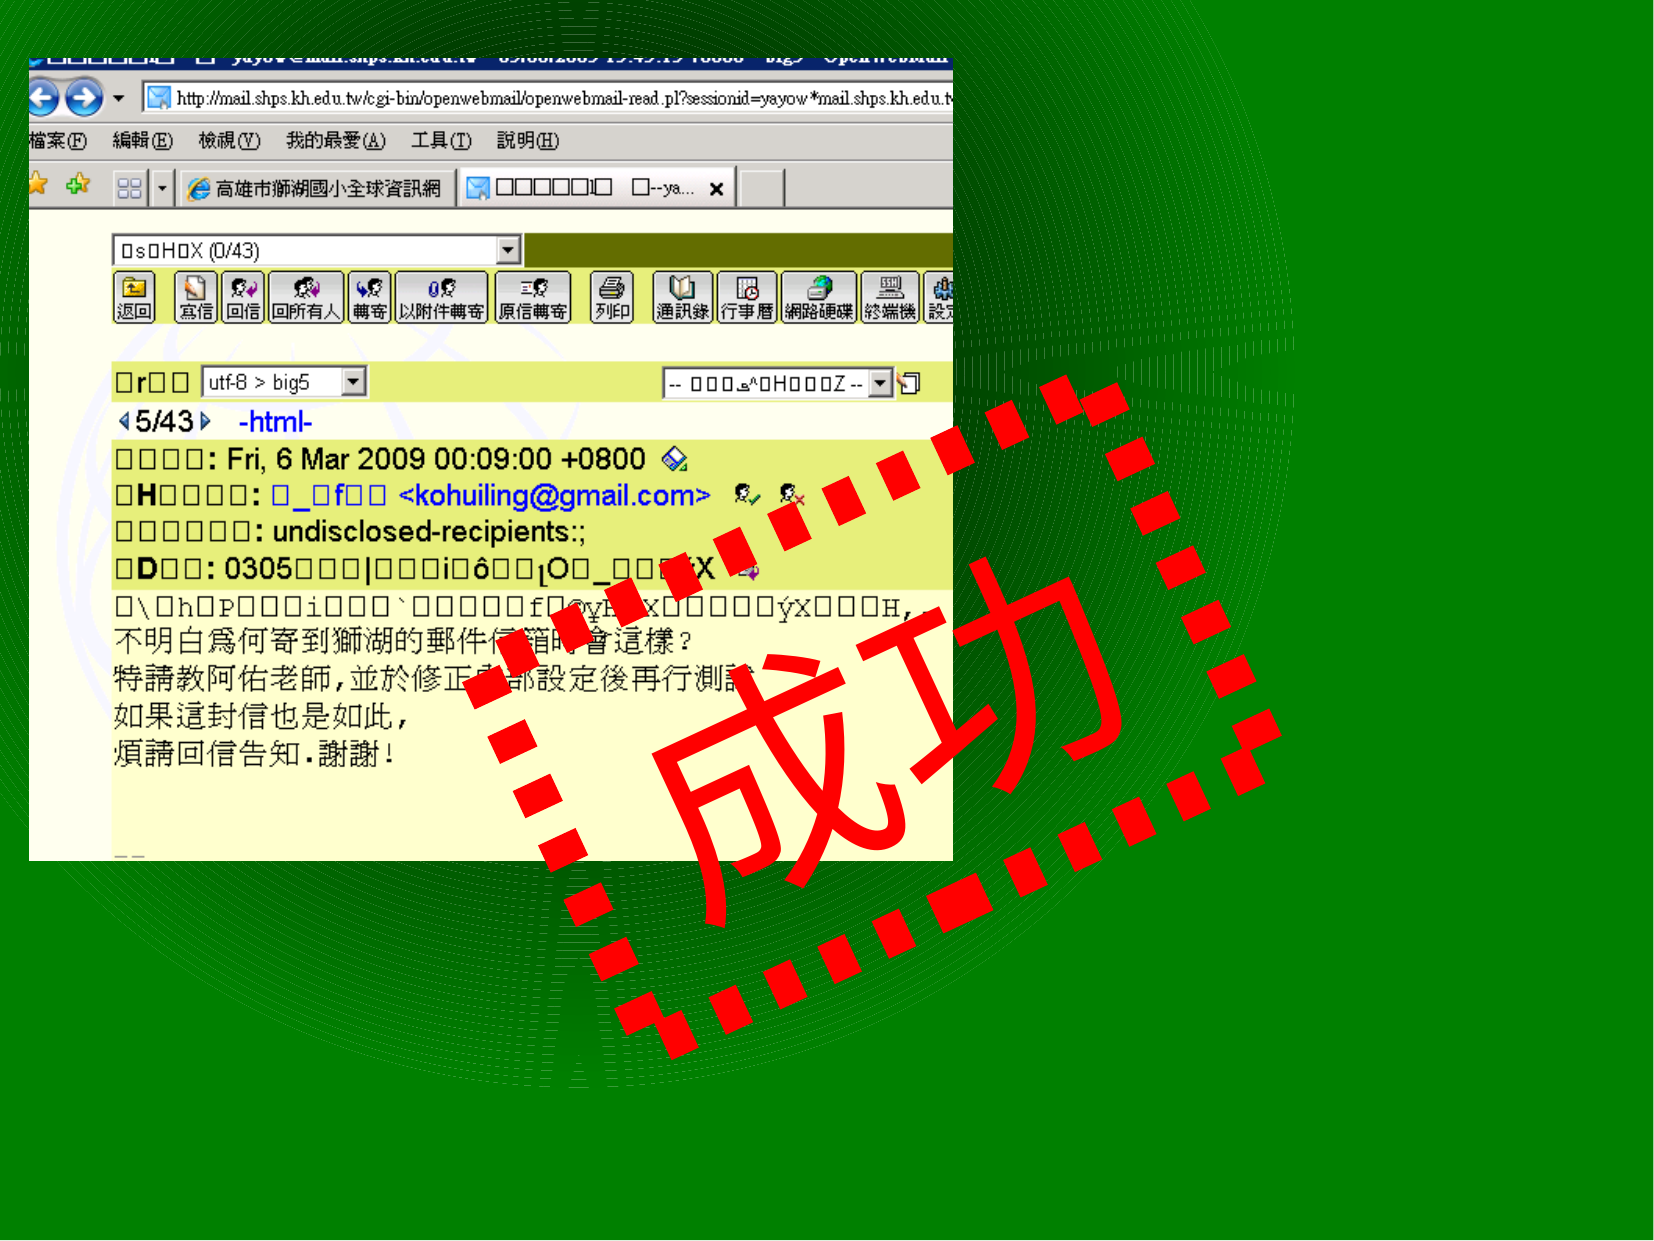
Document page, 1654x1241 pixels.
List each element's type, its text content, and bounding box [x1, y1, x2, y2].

text_box 成功 [479, 383, 1270, 1046]
picture [29, 58, 953, 861]
